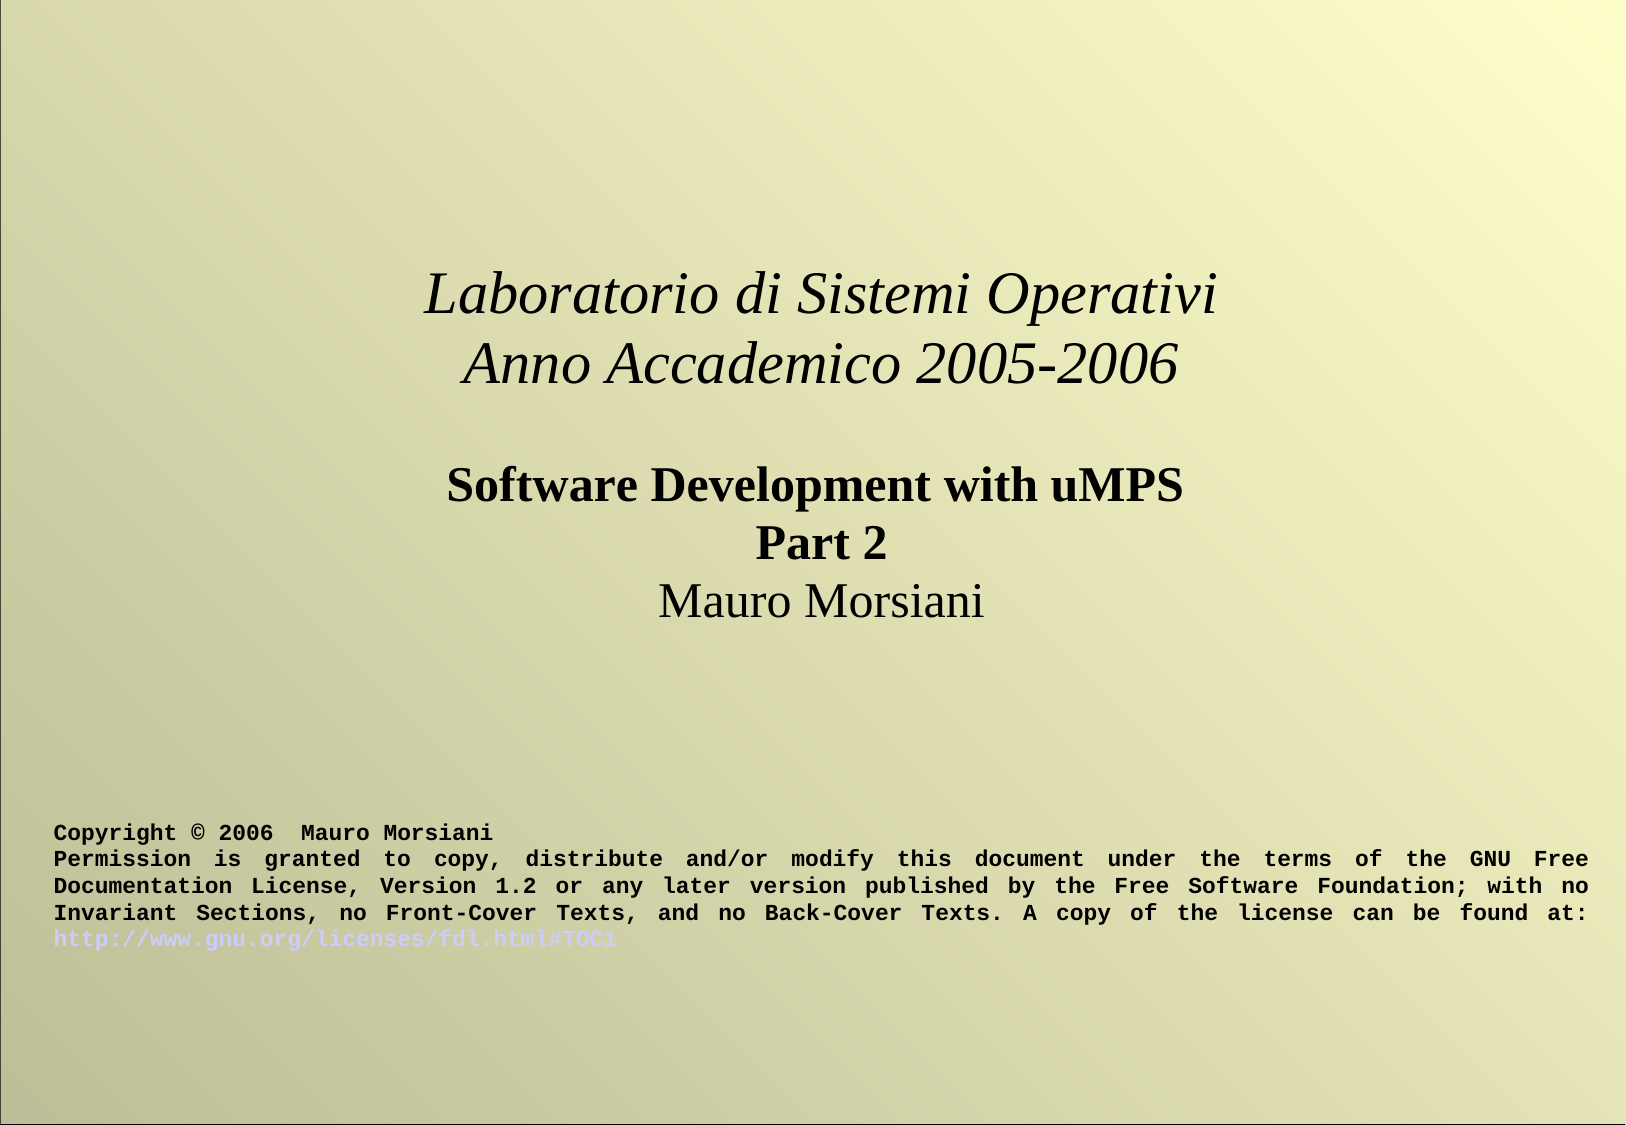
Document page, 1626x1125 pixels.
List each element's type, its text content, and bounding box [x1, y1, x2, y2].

text_box [0, 0, 1626, 1125]
text_box Laboratorio di Sistemi Operativi Anno Accademico 2005-2006 Software Development with uMPS Part 2 Mauro Morsiani Copyright © 2006 Mauro Morsiani Permission is granted to copy, distribute and/or modify this document under the terms of the GNU Free Documentation License, Version 1.2 or any later version published by the Free Software Foundation; with no Invariant Sections, no Front-Cover Texts, and no Back-Cover Texts. A copy of the license can be found at: http://www.gnu.org/licenses/fdl.html#TOC1 [53, 48, 1590, 982]
